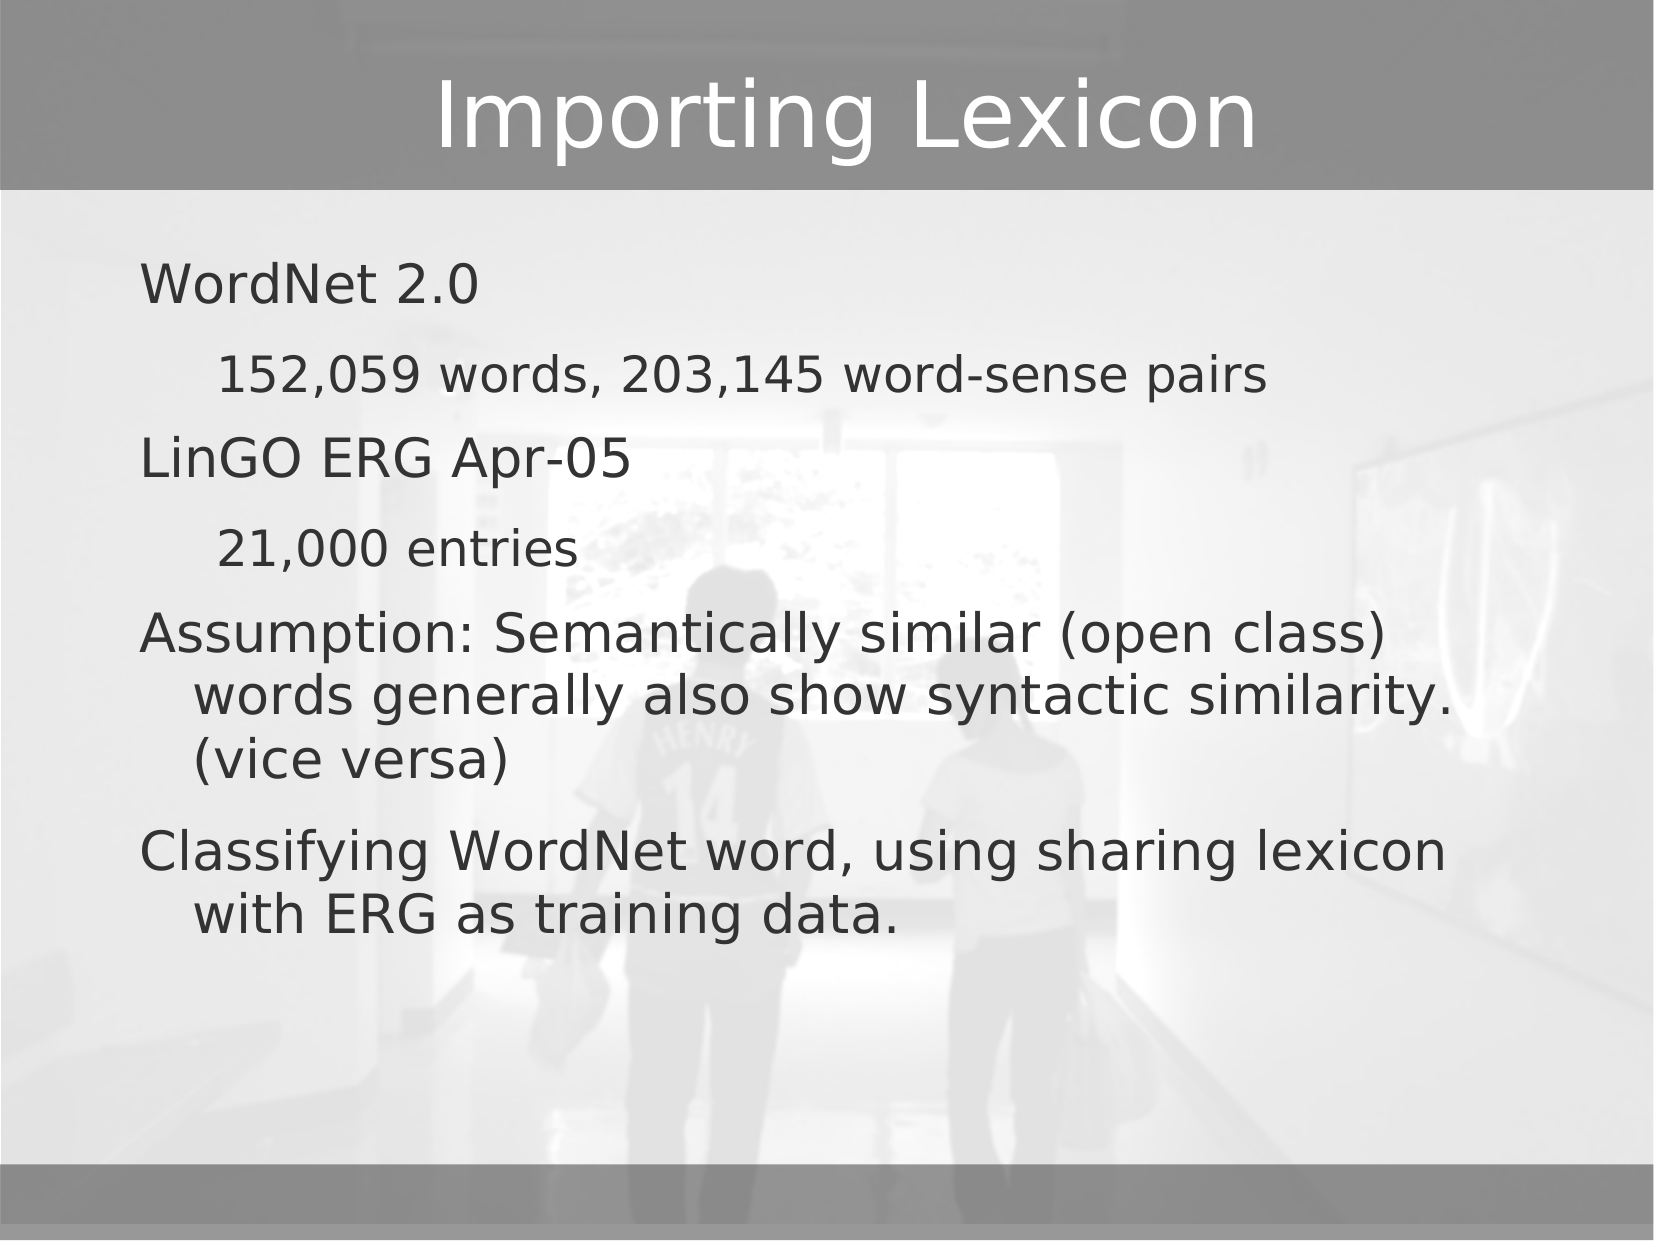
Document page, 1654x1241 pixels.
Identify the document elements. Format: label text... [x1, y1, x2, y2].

list WordNet 2.0 152,059 words, 203,145 word-sense pairs LinGO ERG Apr-05 21,000 entries Assumption: Semantically similar (open class) words generally also show syntactic similarity. (vice versa) Classifying WordNet word, using sharing lexicon with ERG as training data. [121, 253, 1534, 1127]
title Importing Lexicon [141, 55, 1554, 177]
